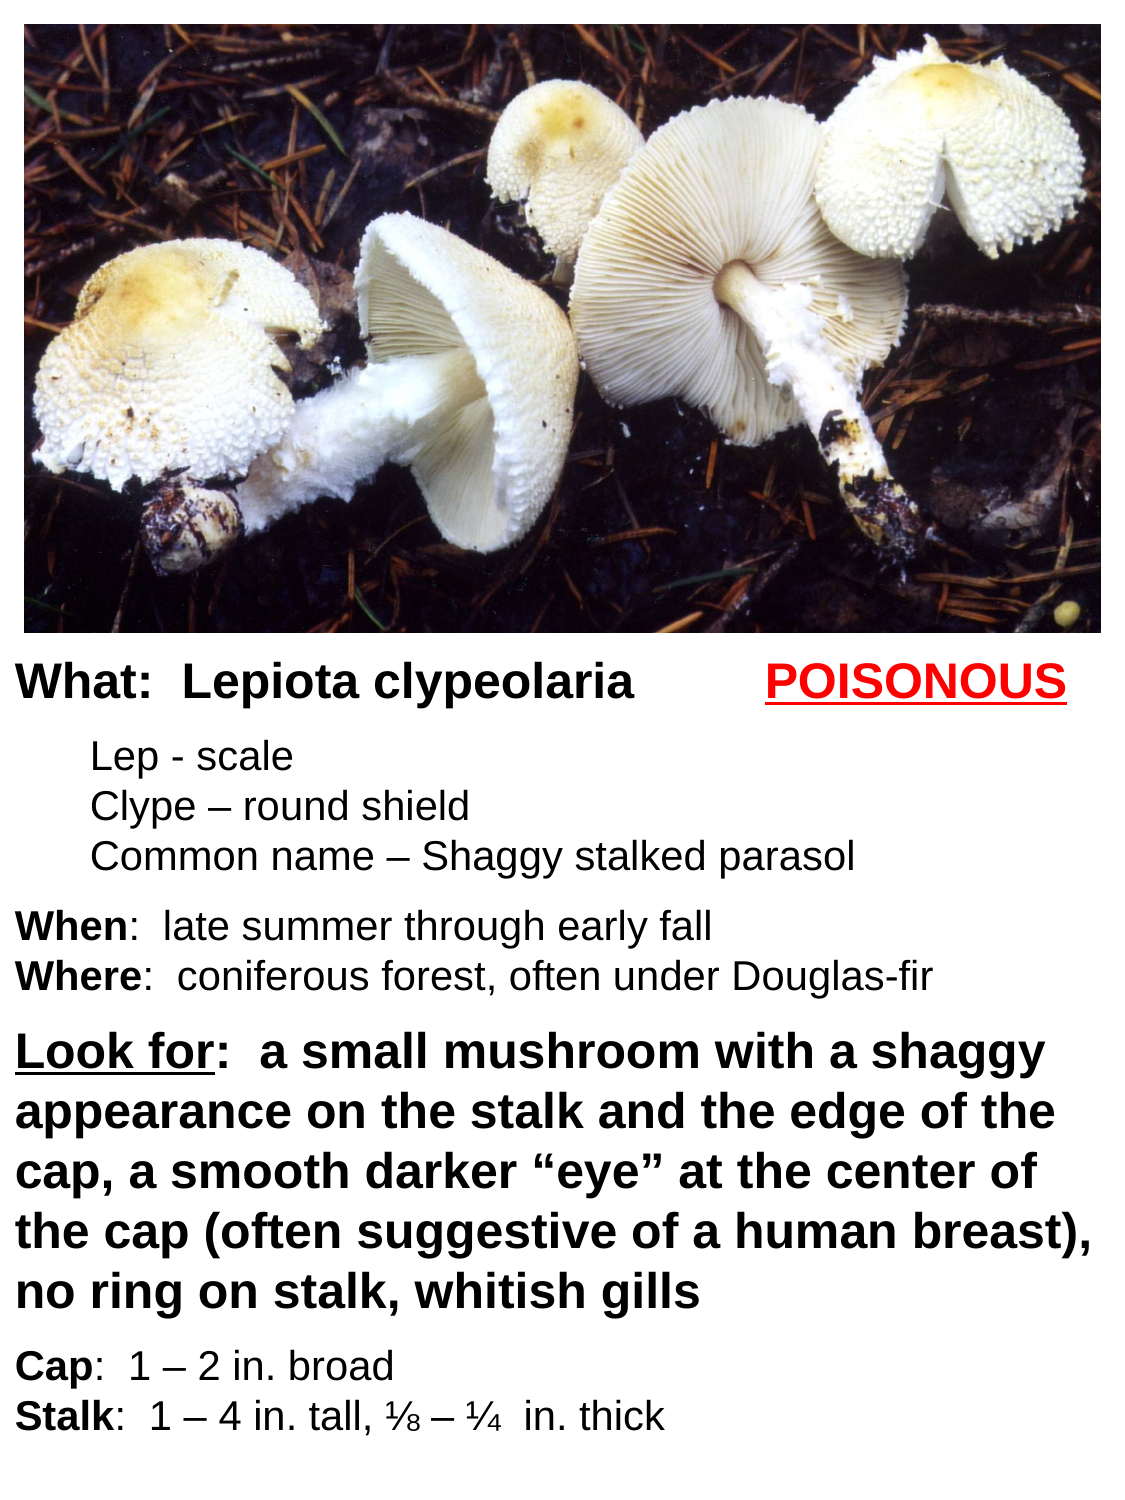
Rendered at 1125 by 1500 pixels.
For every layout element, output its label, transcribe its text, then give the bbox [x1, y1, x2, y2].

text_box What: Lepiota clypeolaria POISONOUS Lep - scale Clype – round shield Common name – Shaggy stalked parasol When: late summer through early fall Where: coniferous forest, often under Douglas-fir Look for: a small mushroom with a shaggy appearance on the stalk and the edge of the cap, a smooth darker “eye” at the center of the cap (often suggestive of a human breast), no ring on stalk, whitish gills Cap: 1 – 2 in. broad Stalk: 1 – 4 in. tall, ⅛ – ¼ in. thick [0, 641, 1125, 1447]
picture [24, 24, 1101, 633]
